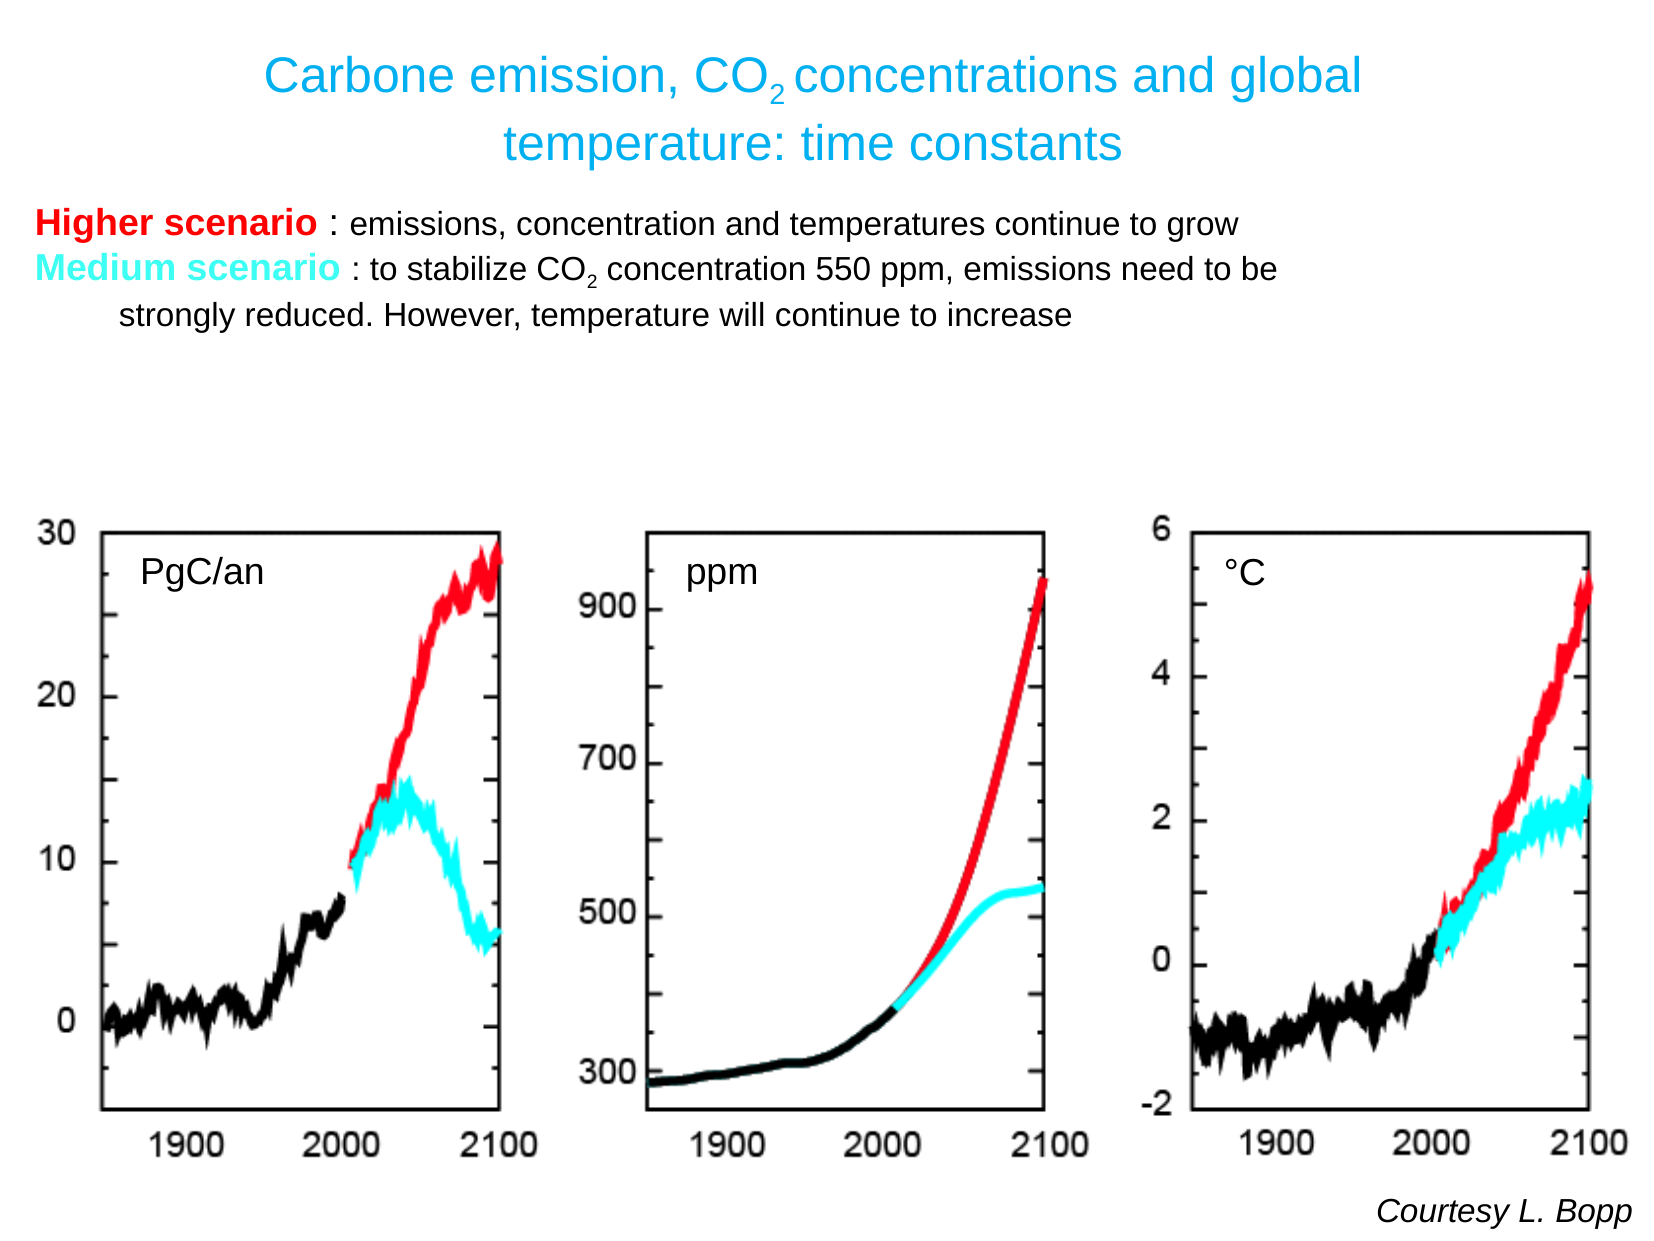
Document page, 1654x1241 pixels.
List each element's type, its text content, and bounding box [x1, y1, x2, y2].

picture [0, 469, 1654, 1187]
text_box Carbone emission, CO2 concentrations and global temperature: time constants [116, 34, 1511, 191]
text_box Courtesy L. Bopp [1131, 1181, 1648, 1237]
text_box PgC/an [125, 540, 280, 600]
text_box °C [1209, 540, 1281, 600]
text_box Higher scenario : emissions, concentration and temperatures continue to grow Medium scenario : to stabilize CO2 concentration 550 ppm, emissions need to be strongly reduced. However, temperature will continue to increase [20, 190, 1648, 357]
text_box ppm [671, 540, 774, 600]
